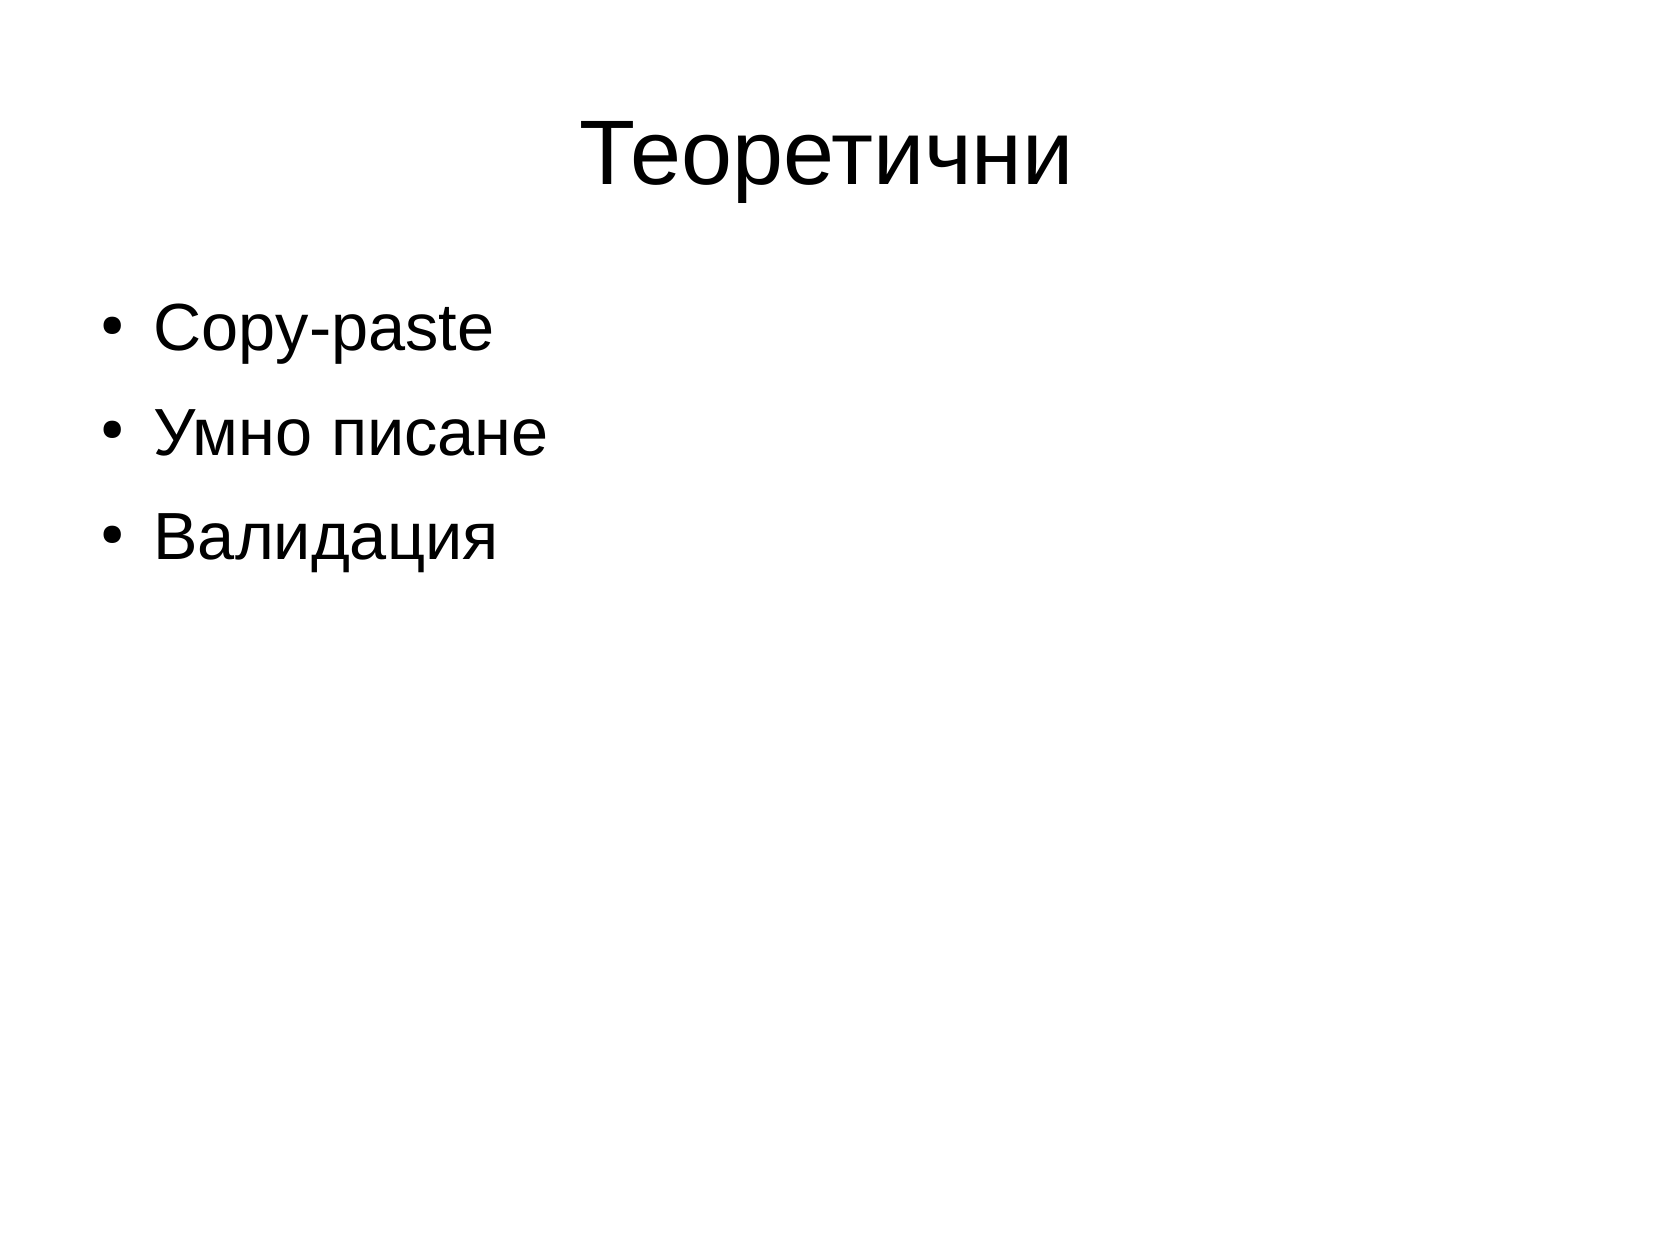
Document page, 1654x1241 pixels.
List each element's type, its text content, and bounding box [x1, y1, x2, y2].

title Теоретични [82, 49, 1571, 257]
list Copy-paste Умно писане Валидация [82, 290, 1538, 1010]
